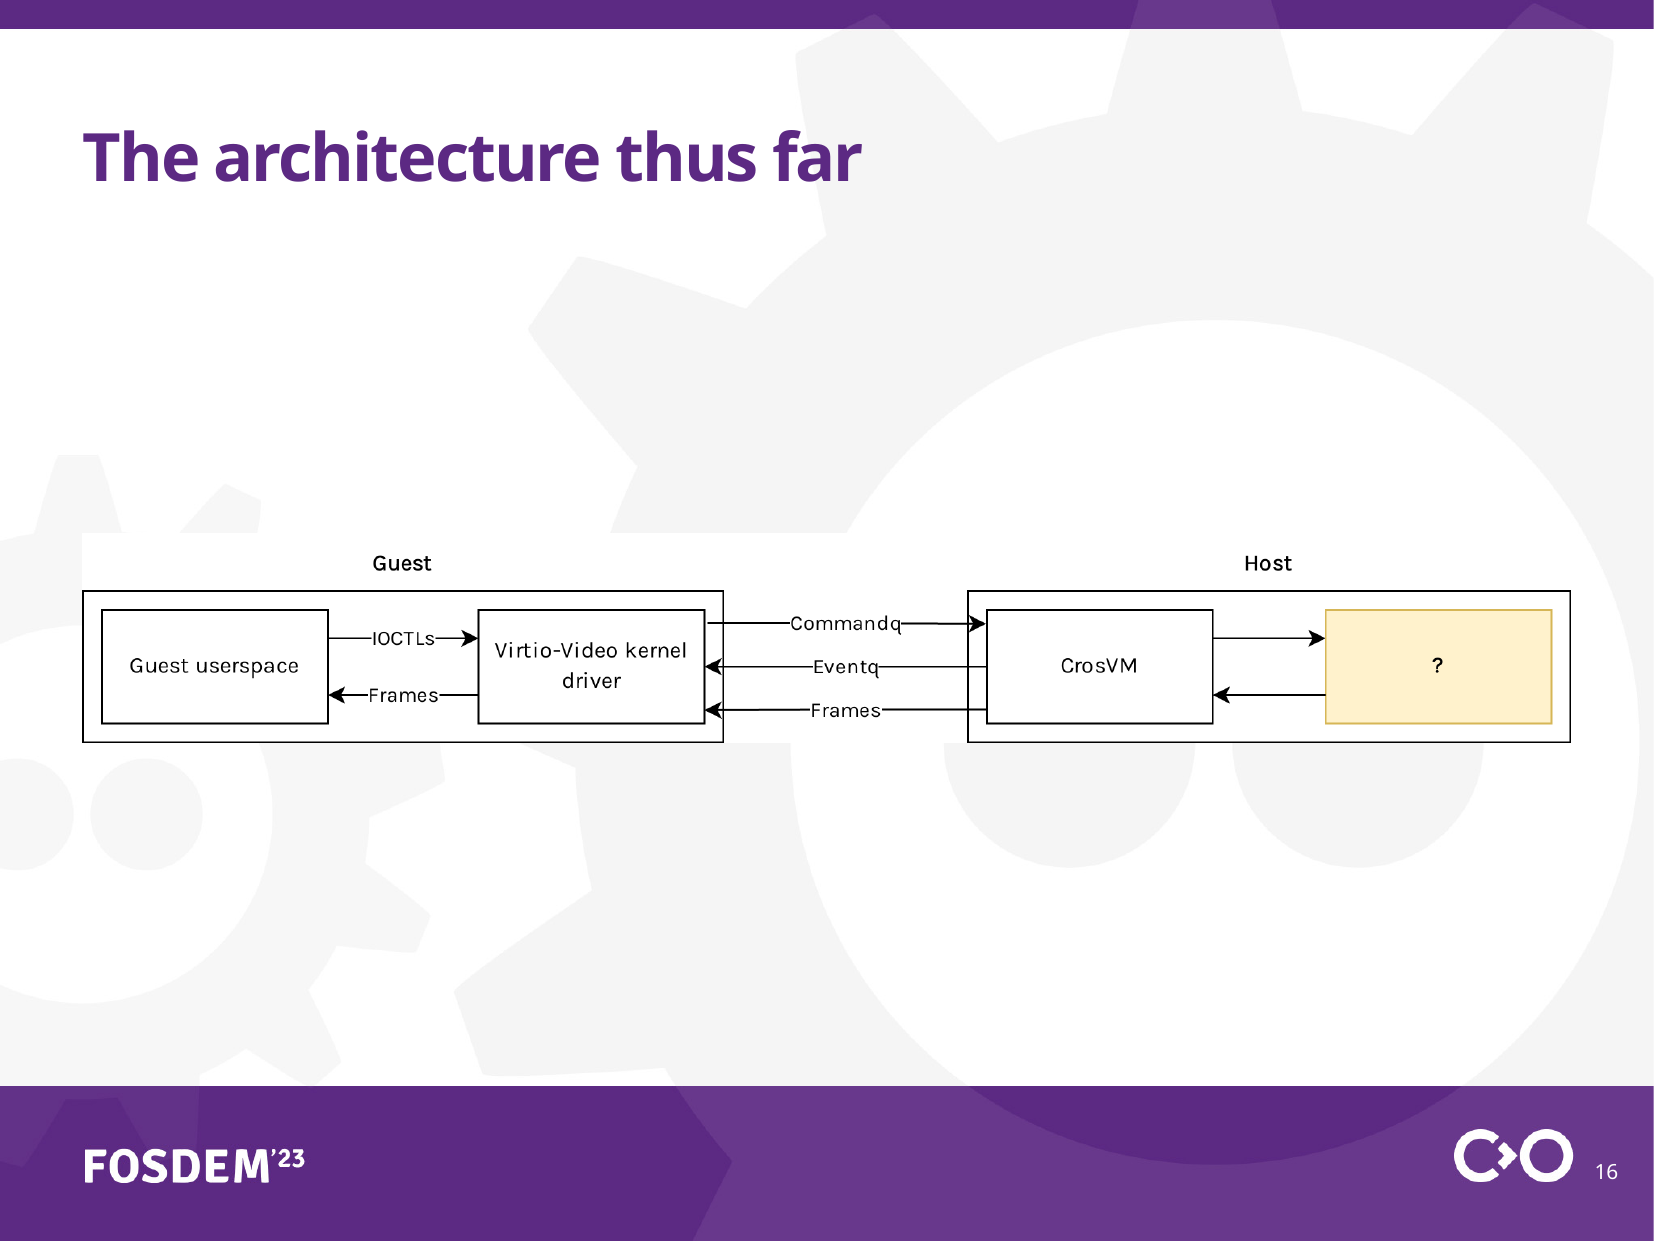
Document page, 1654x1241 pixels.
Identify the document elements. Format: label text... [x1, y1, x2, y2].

picture [0, 0, 1654, 1241]
title The architecture thus far [82, 47, 1571, 201]
